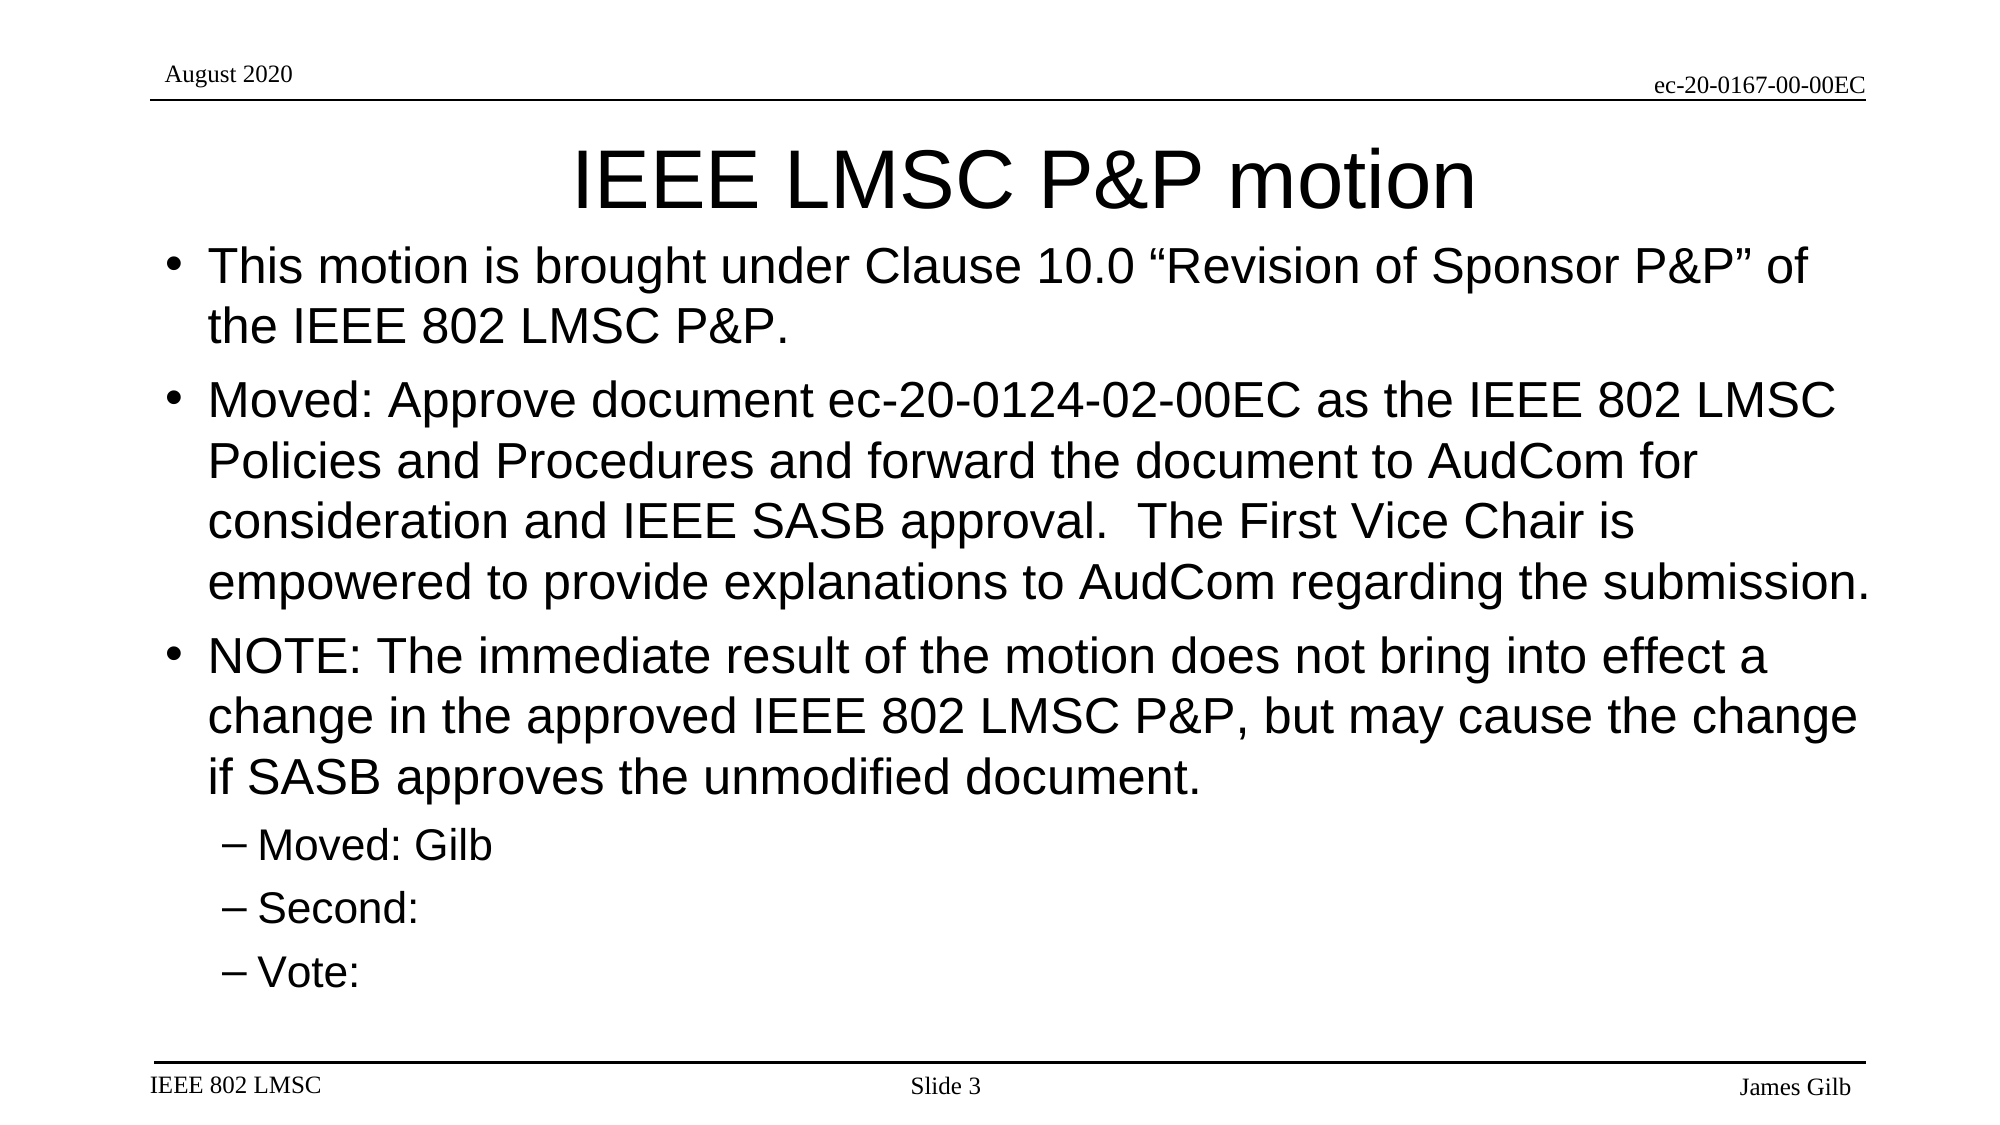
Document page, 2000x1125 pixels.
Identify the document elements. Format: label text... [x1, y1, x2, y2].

title IEEE LMSC P&P motion [149, 112, 1900, 224]
list This motion is brought under Clause 10.0 “Revision of Sponsor P&P” of the IEEE 802 LMSC P&P. Moved: Approve document ec-20-0124-02-00EC as the IEEE 802 LMSC Policies and Procedures and forward the document to AudCom for consideration and IEEE SASB approval. The First Vice Chair is empowered to provide explanations to AudCom regarding the submission. NOTE: The immediate result of the motion does not bring into effect a change in the approved IEEE 802 LMSC P&P, but may cause the change if SASB approves the unmodified document. Moved: Gilb Second: Vote: [149, 224, 1900, 1036]
